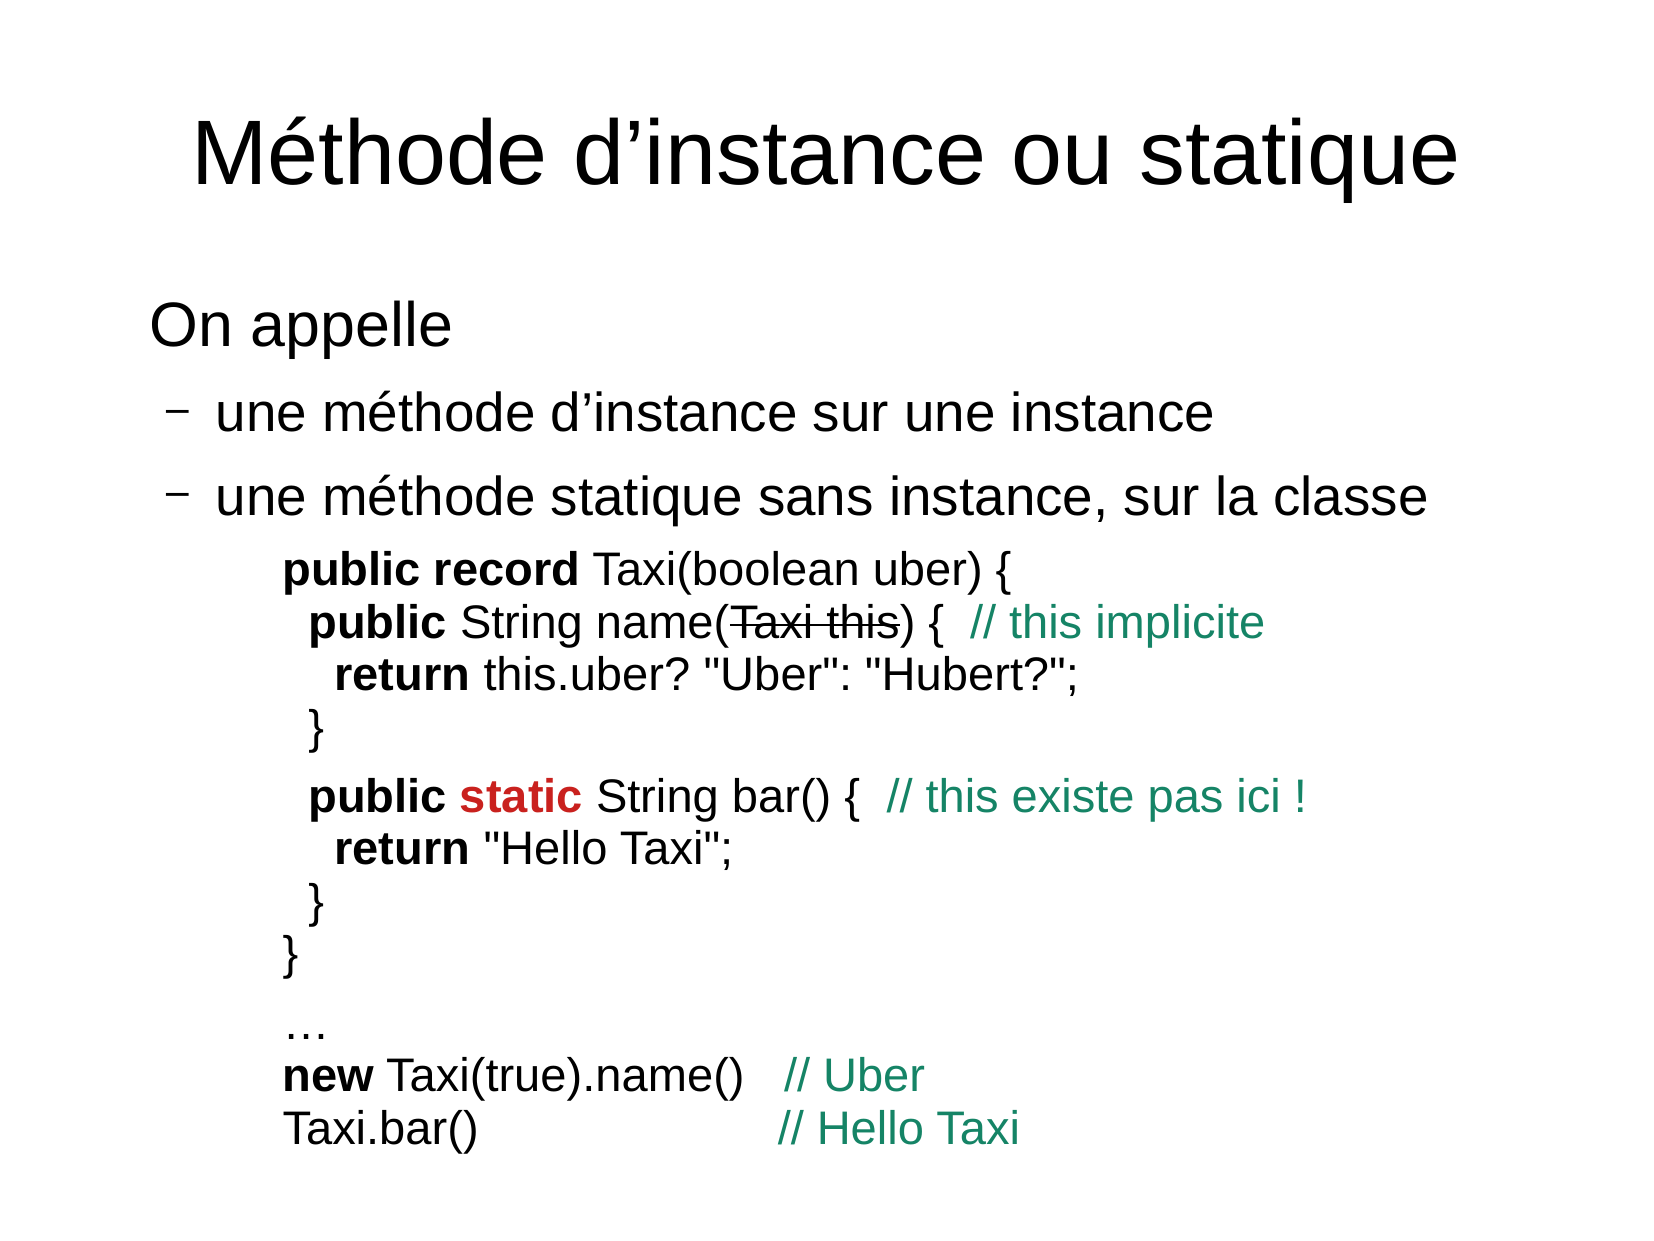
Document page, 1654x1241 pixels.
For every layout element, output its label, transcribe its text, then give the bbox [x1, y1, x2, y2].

title Méthode d’instance ou statique [82, 49, 1571, 257]
list On appelle une méthode d’instance sur une instance une méthode statique sans instance, sur la classe public record Taxi(boolean uber) { public String name(Taxi this) { // this implicite return this.uber? "Uber": "Hubert?"; } public static String bar() { // this existe pas ici ! return "Hello Taxi"; } } … new Taxi(true).name() // Uber Taxi.bar() // Hello Taxi [82, 290, 1571, 1156]
